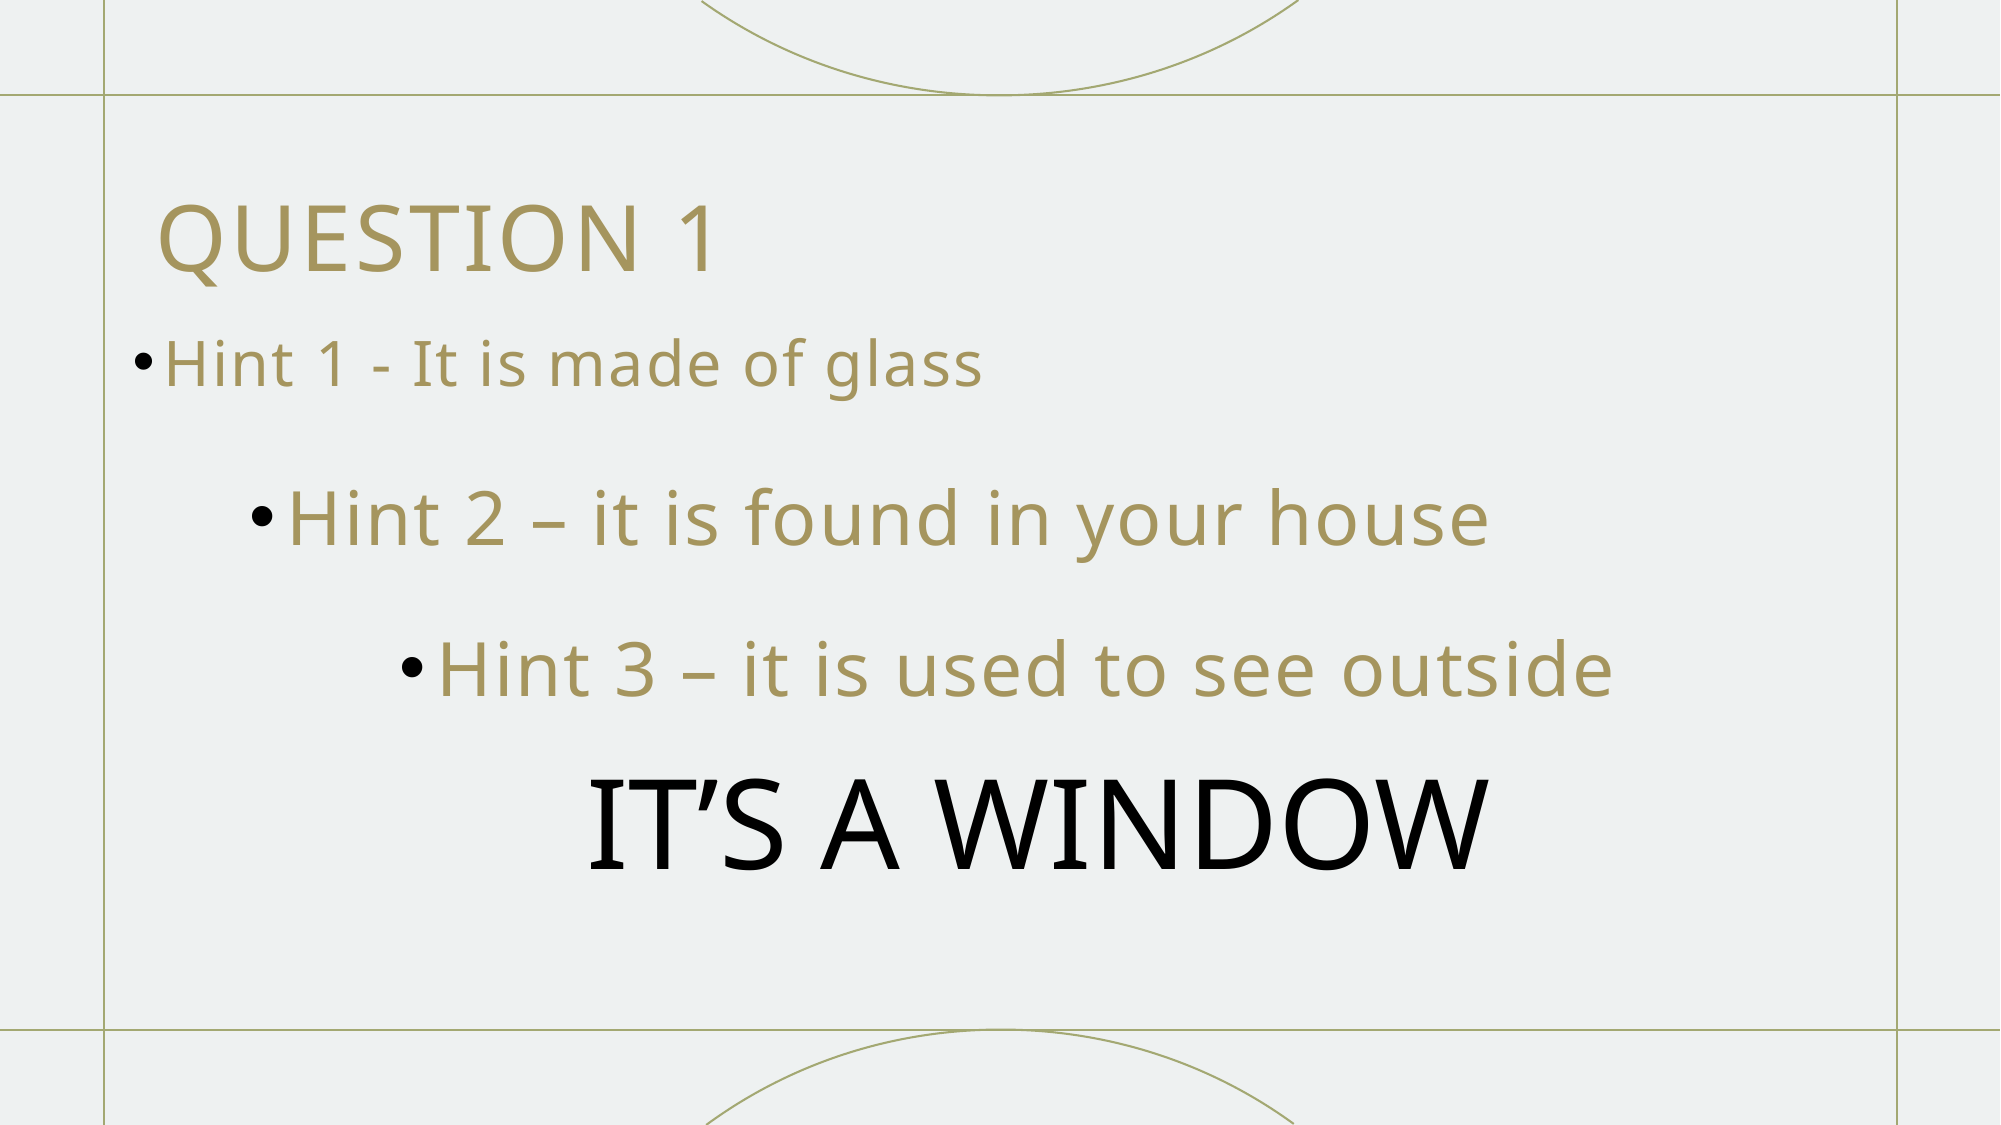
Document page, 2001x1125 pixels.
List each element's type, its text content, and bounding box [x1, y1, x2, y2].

text_box Hint 3 – it is used to see outside [381, 585, 2000, 710]
text_box Hint 2 – it is found in your house [231, 434, 1957, 559]
title QUESTION 1 [137, 119, 1863, 337]
list Hint 1 - It is made of glass [114, 290, 1840, 415]
text_box IT’S A WINDOW [570, 737, 1430, 904]
